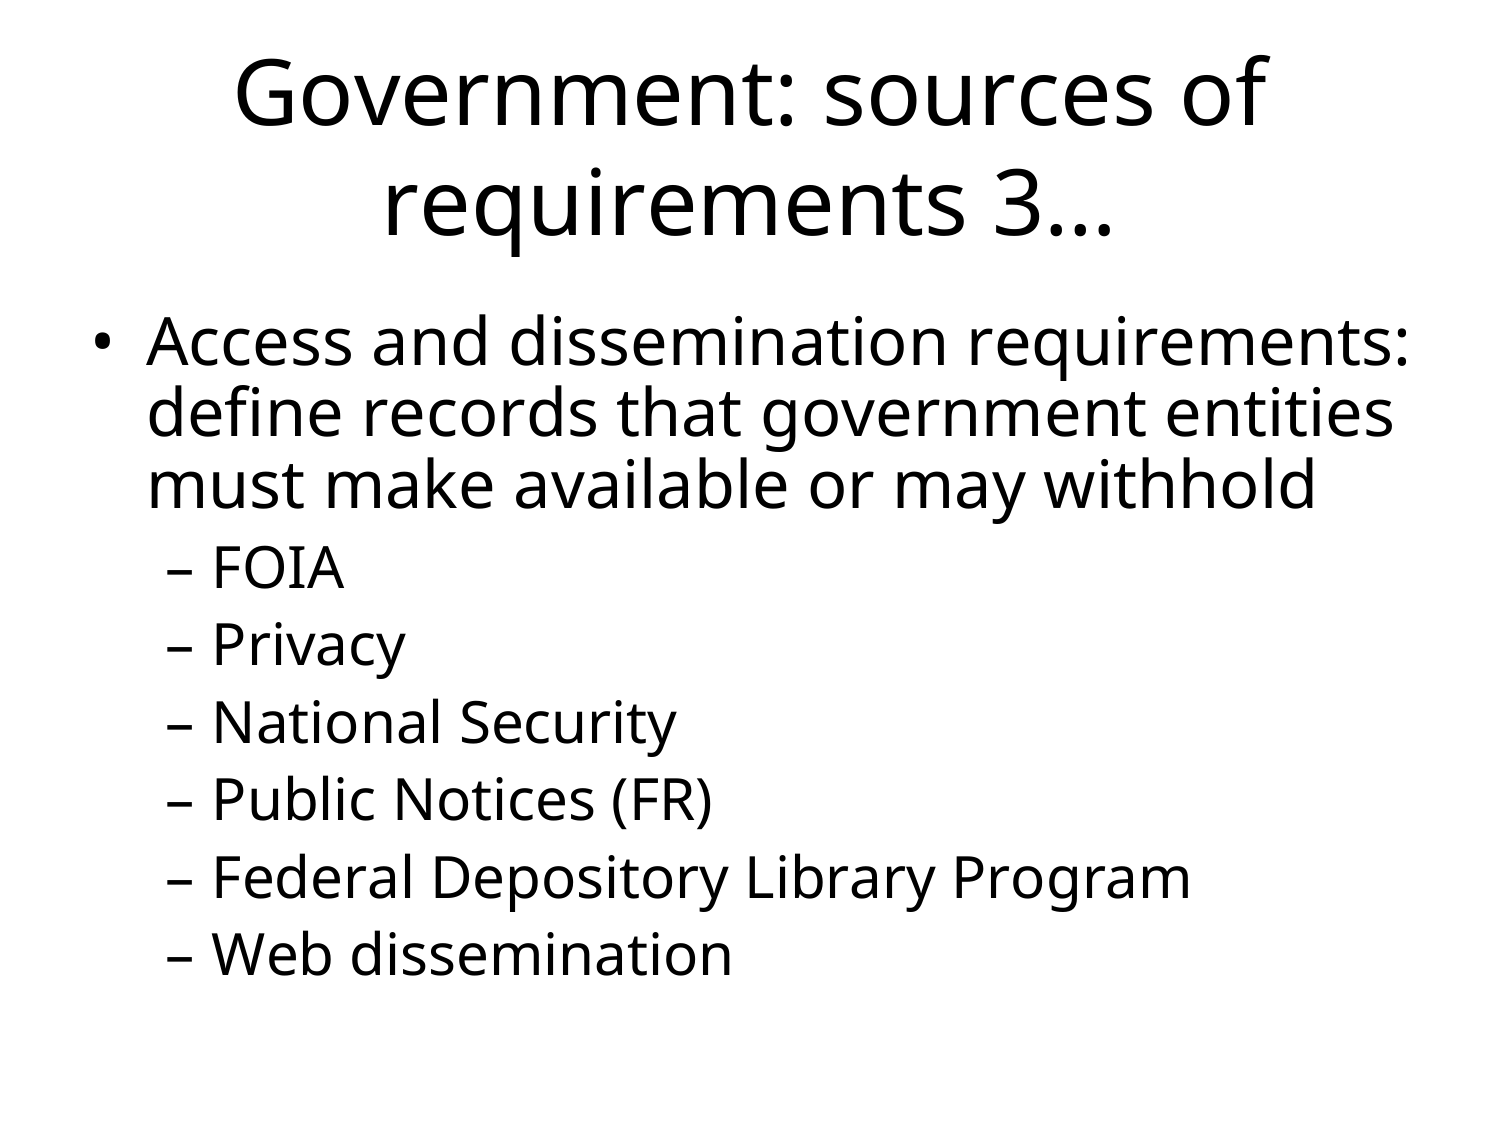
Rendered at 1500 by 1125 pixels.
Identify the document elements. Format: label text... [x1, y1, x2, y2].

title Government: sources of requirements 3… [112, 26, 1388, 262]
list Access and dissemination requirements: define records that government entities must make available or may withhold FOIA Privacy National Security Public Notices (FR) Federal Depository Library Program Web dissemination [75, 299, 1438, 1125]
